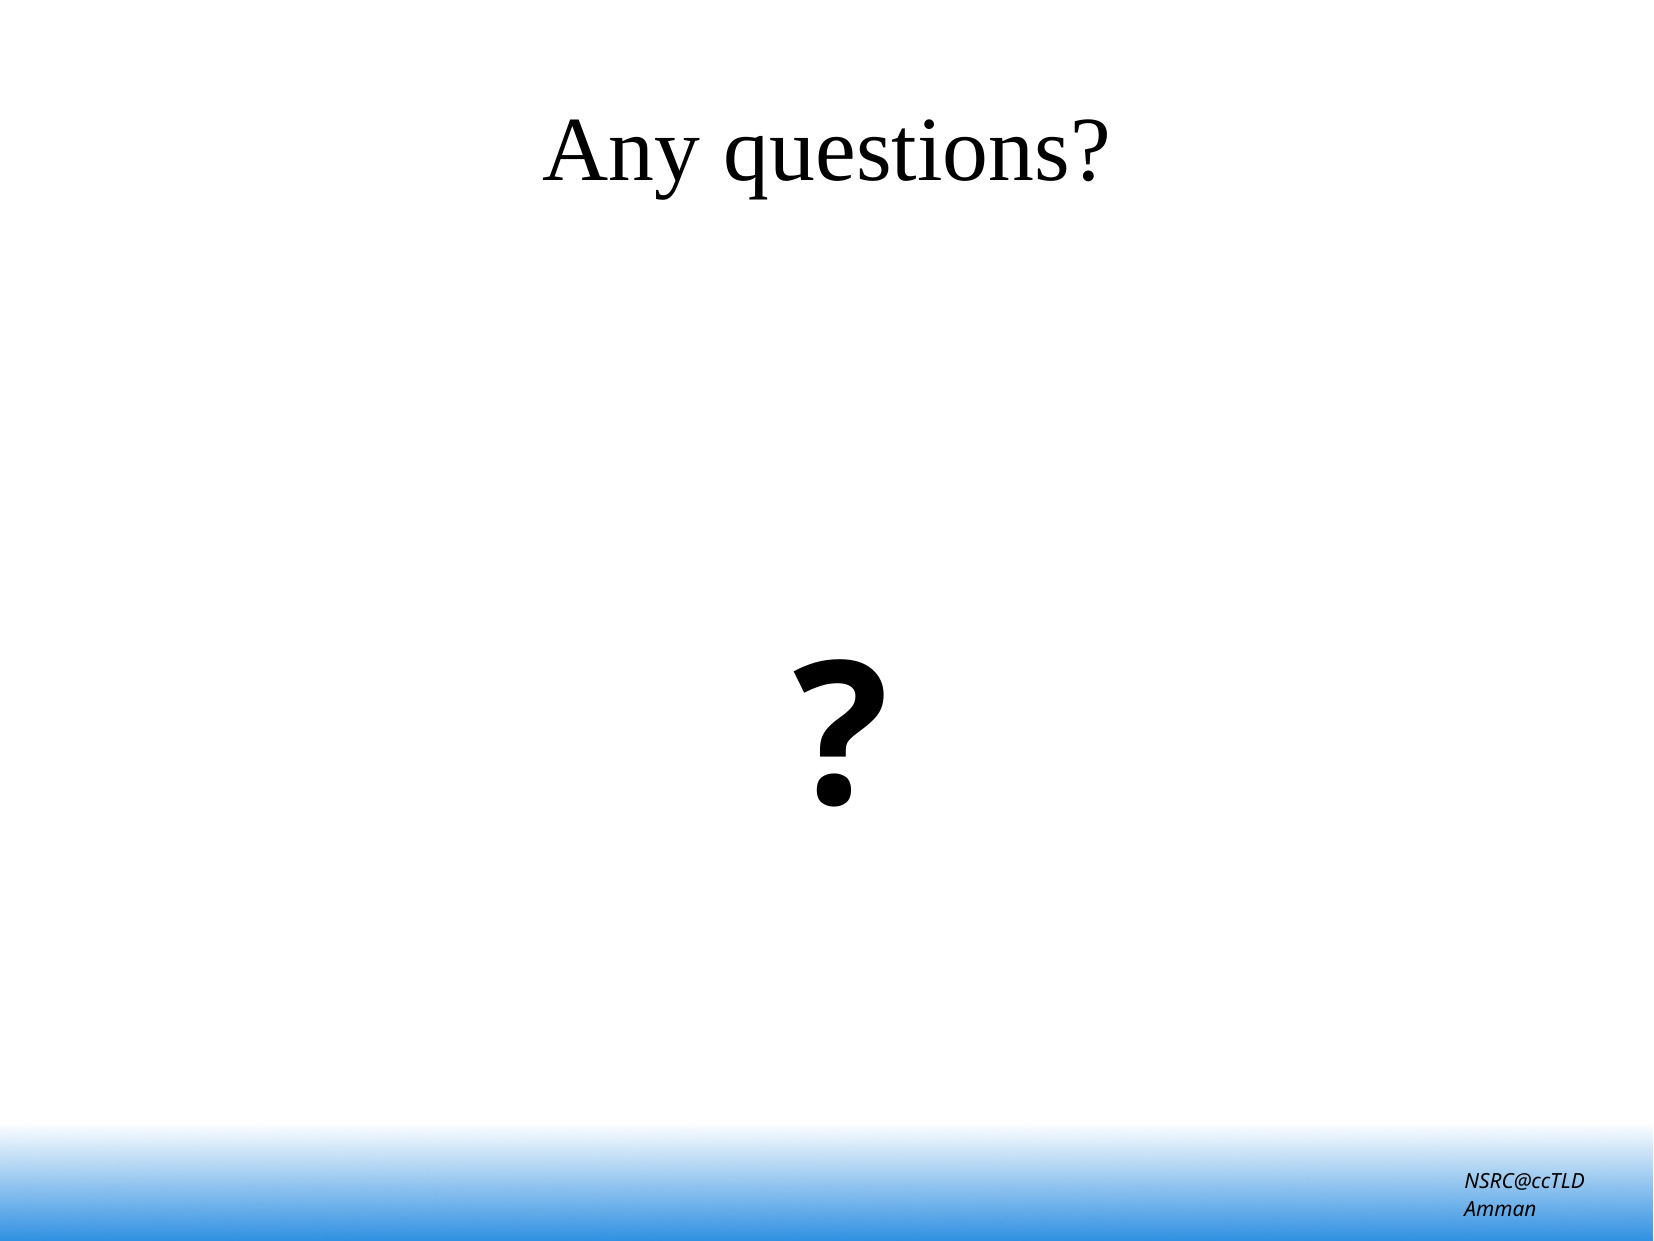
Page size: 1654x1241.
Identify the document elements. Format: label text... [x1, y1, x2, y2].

subtitle ? [121, 322, 1561, 1133]
picture [0, 1122, 1653, 1241]
title Any questions? [121, 46, 1534, 254]
